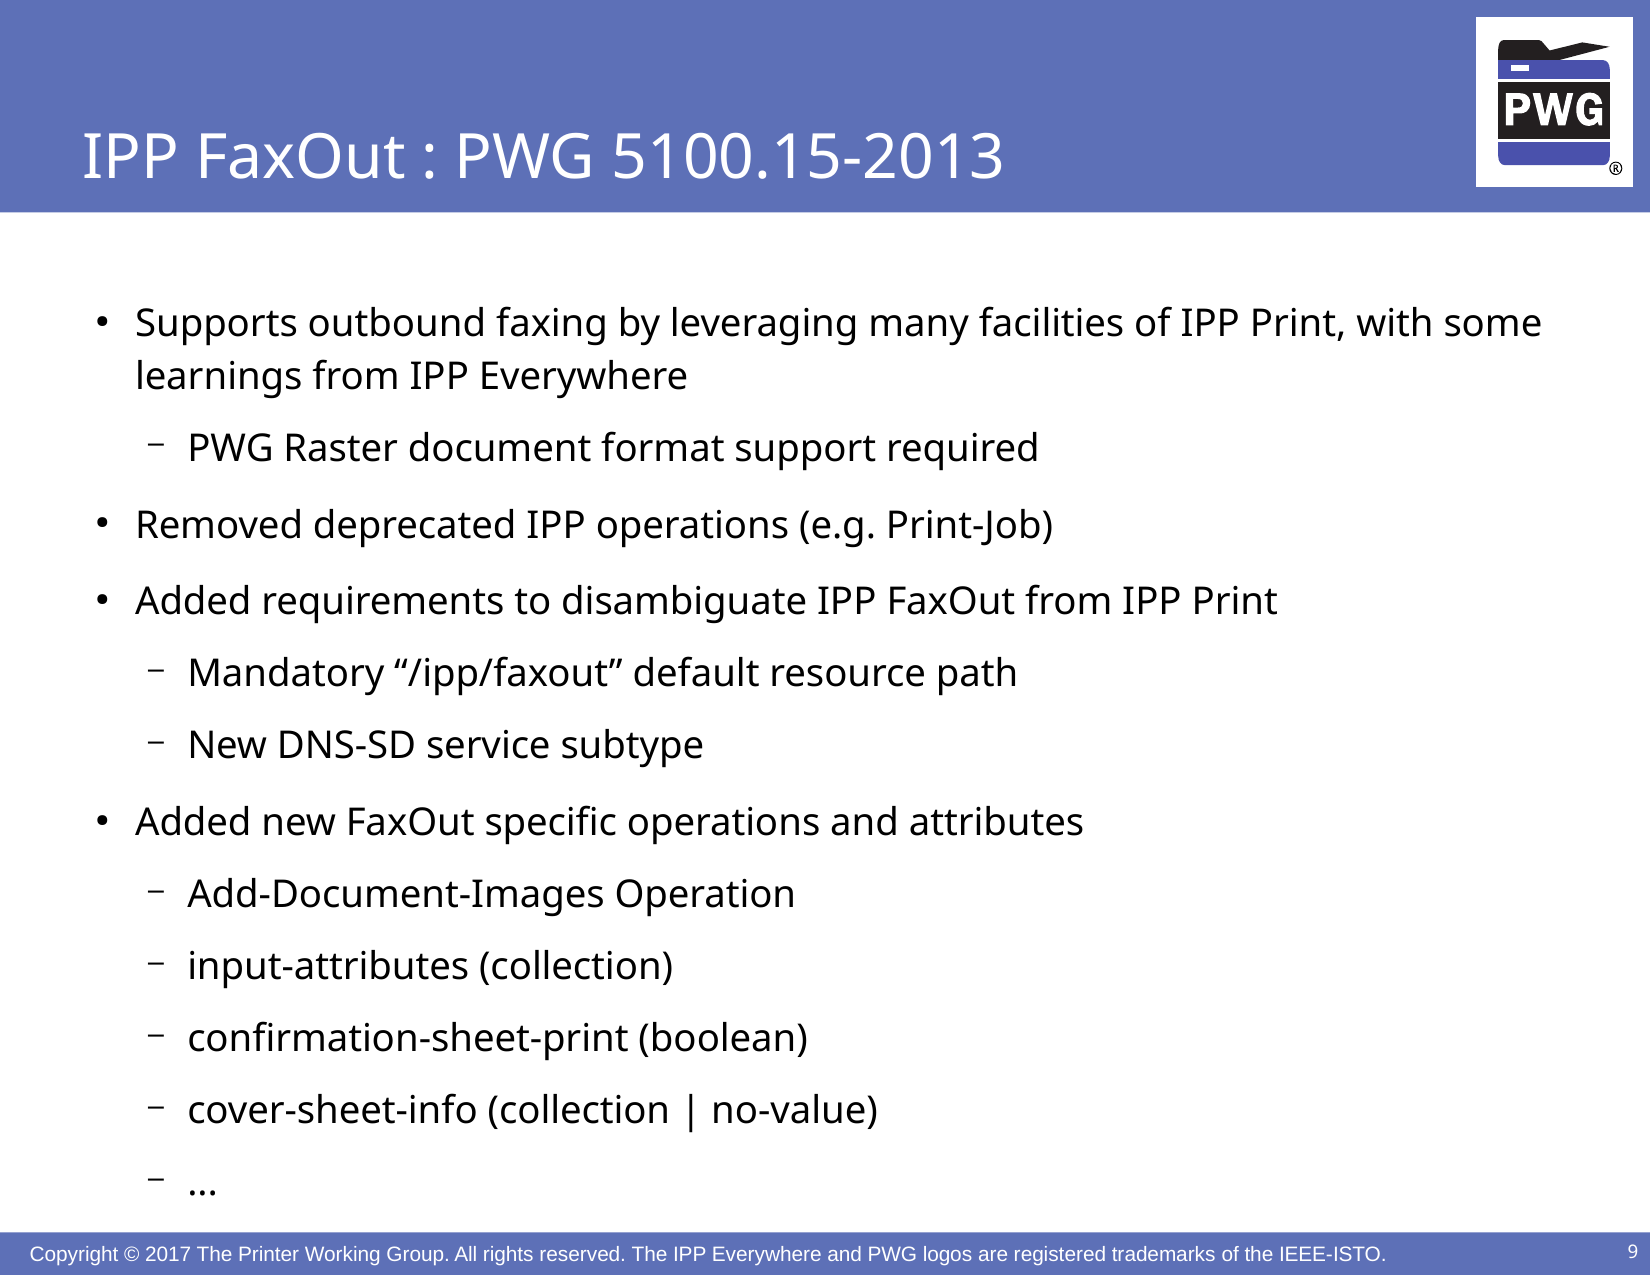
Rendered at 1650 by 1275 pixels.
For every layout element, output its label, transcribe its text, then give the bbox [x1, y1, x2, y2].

title IPP FaxOut : PWG 5100.15-2013 [82, 8, 1449, 198]
list Supports outbound faxing by leveraging many facilities of IPP Print, with some learnings from IPP Everywhere PWG Raster document format support required Removed deprecated IPP operations (e.g. Print-Job) Added requirements to disambiguate IPP FaxOut from IPP Print Mandatory “/ipp/faxout” default resource path New DNS-SD service subtype Added new FaxOut specific operations and attributes Add-Document-Images Operation input-attributes (collection) confirmation-sheet-print (boolean) cover-sheet-info (collection | no-value) ... [82, 295, 1568, 1216]
